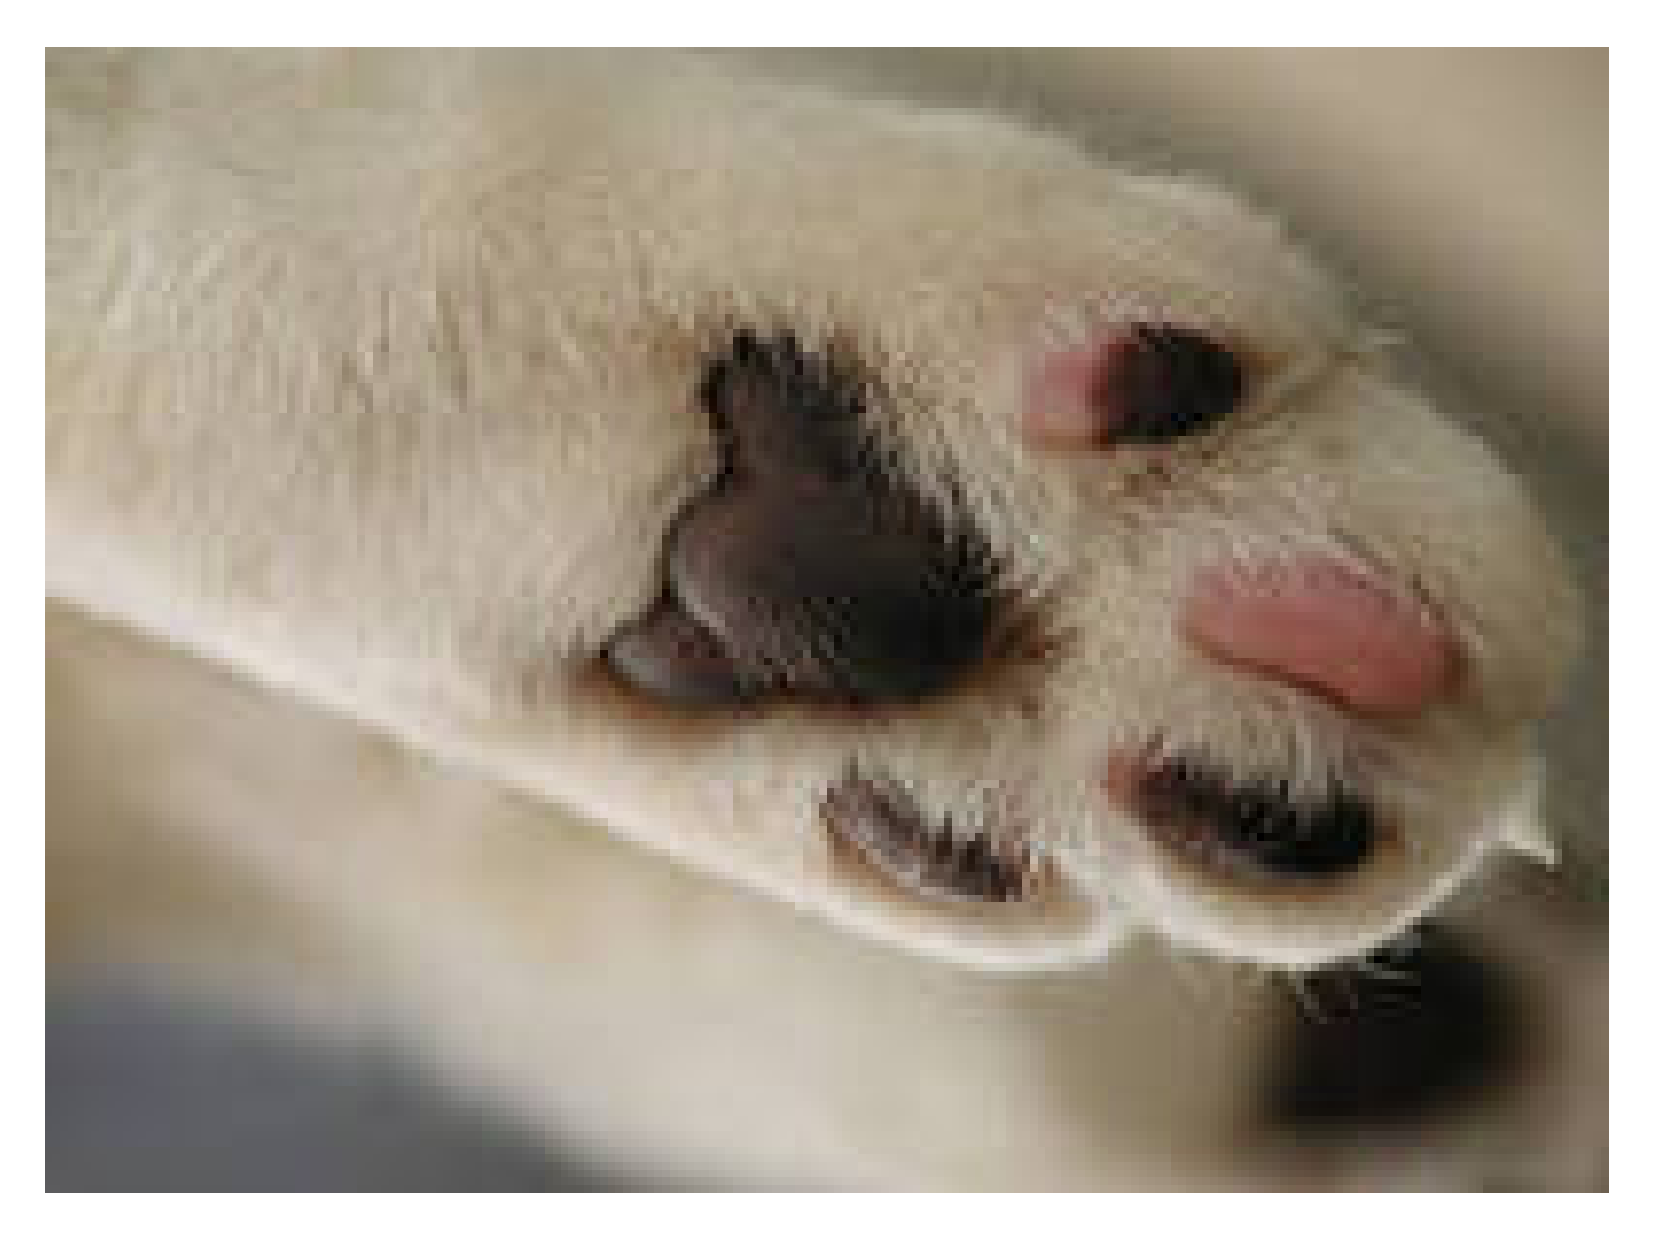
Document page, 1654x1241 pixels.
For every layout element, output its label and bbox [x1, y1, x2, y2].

picture [45, 47, 1609, 1194]
